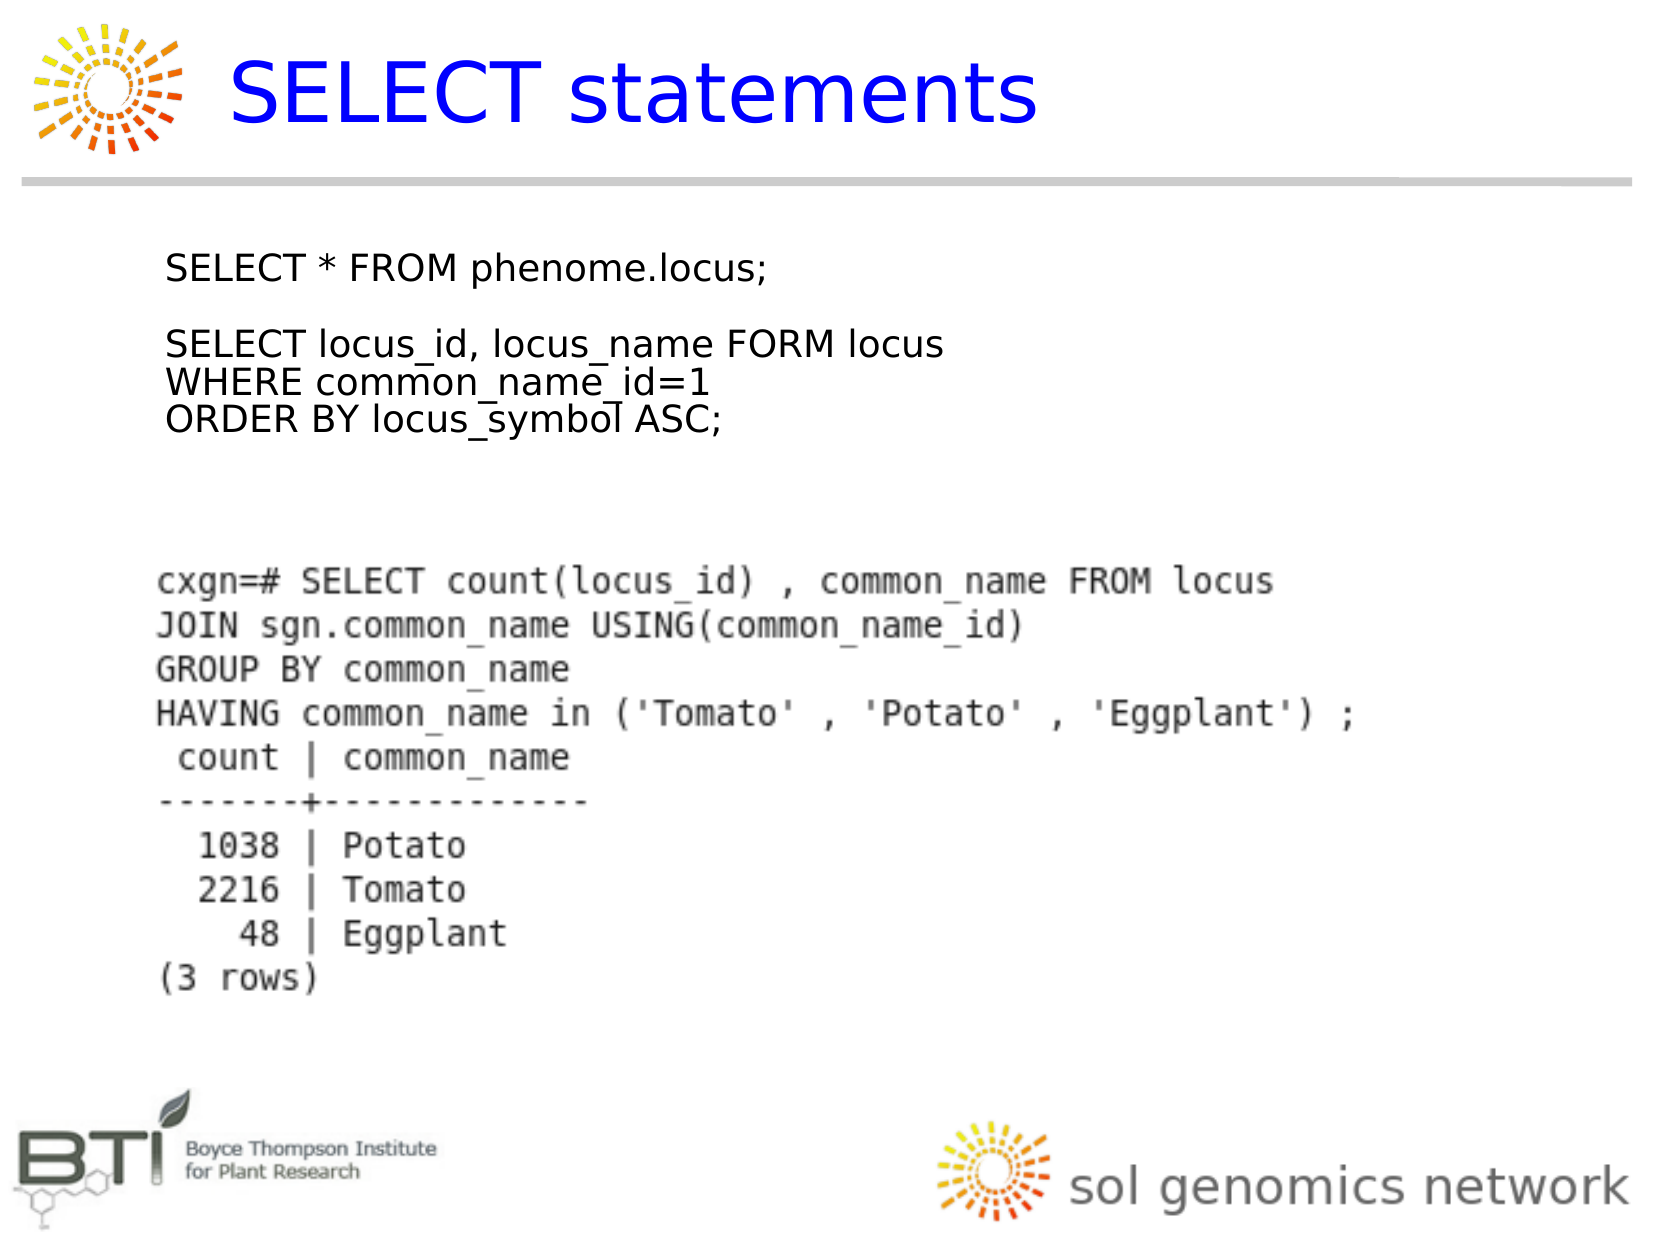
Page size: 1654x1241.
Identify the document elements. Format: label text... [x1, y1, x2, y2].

picture [921, 1116, 1642, 1229]
picture [8, 1087, 451, 1234]
text_box SELECT * FROM phenome.locus; SELECT locus_id, locus_name FORM locus WHERE common_name_id=1 ORDER BY locus_symbol ASC; [150, 243, 1277, 490]
picture [32, 22, 184, 156]
text_box SELECT statements [228, 46, 1623, 159]
picture [154, 545, 1390, 1035]
